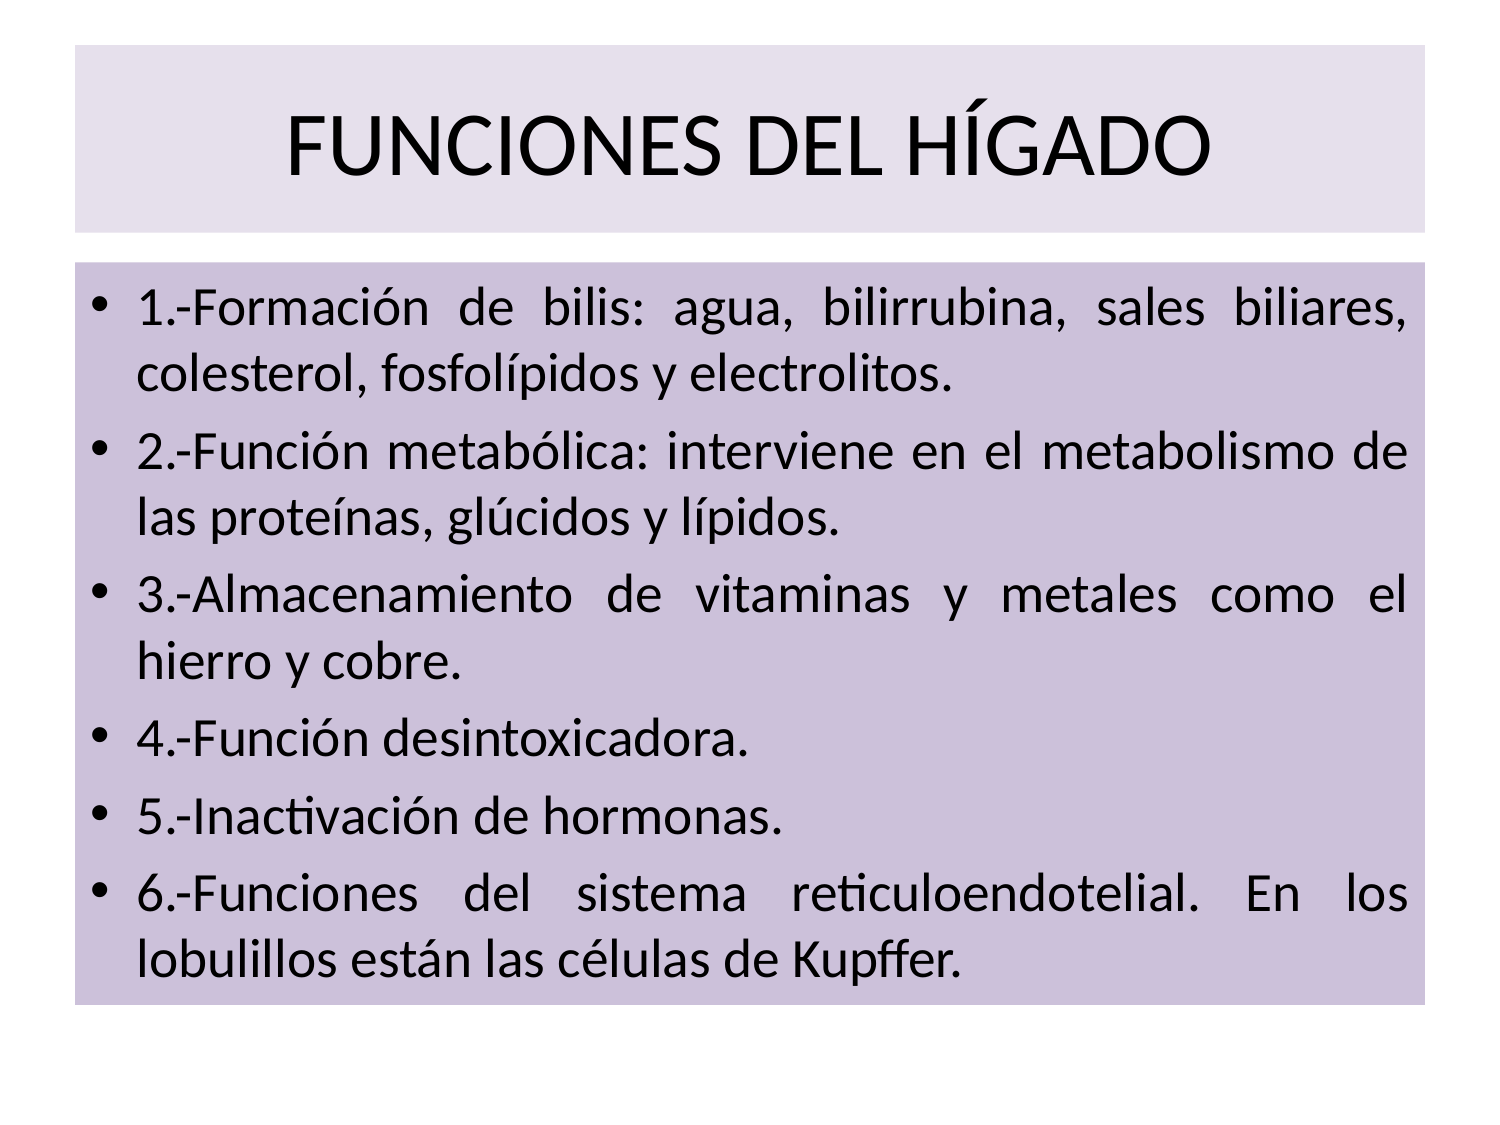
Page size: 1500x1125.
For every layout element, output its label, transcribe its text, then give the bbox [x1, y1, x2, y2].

list 1.-Formación de bilis: agua, bilirrubina, sales biliares, colesterol, fosfolípidos y electrolitos. 2.-Función metabólica: interviene en el metabolismo de las proteínas, glúcidos y lípidos. 3.-Almacenamiento de vitaminas y metales como el hierro y cobre. 4.-Función desintoxicadora. 5.-Inactivación de hormonas. 6.-Funciones del sistema reticuloendotelial. En los lobulillos están las células de Kupffer. [75, 262, 1425, 1005]
title FUNCIONES DEL HÍGADO [75, 45, 1425, 233]
